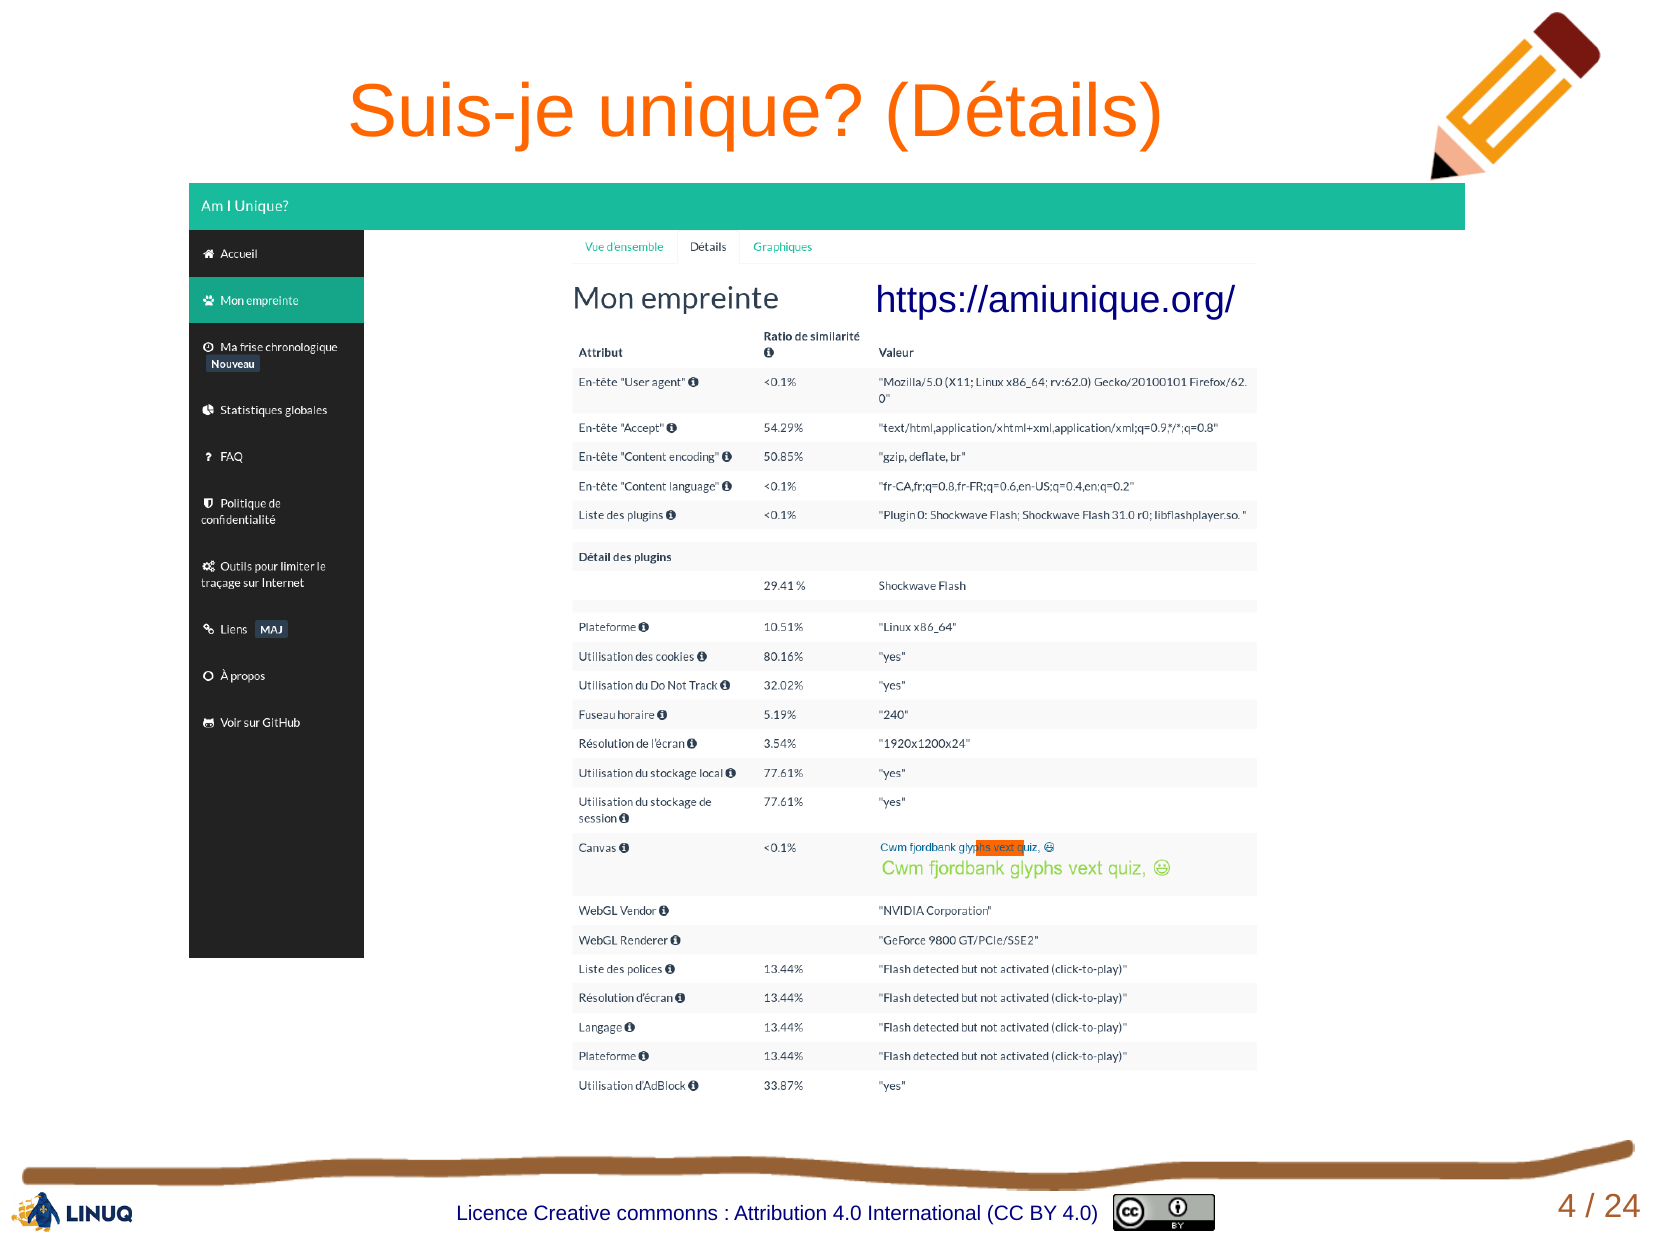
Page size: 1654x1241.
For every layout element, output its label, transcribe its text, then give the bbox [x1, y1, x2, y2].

picture [1113, 1194, 1215, 1231]
picture [22, 183, 1635, 1191]
text_box https://amiunique.org/ [860, 271, 1251, 328]
title Suis-je unique? (Détails) [82, 49, 1430, 172]
picture [1430, 12, 1601, 181]
picture [11, 1192, 132, 1232]
